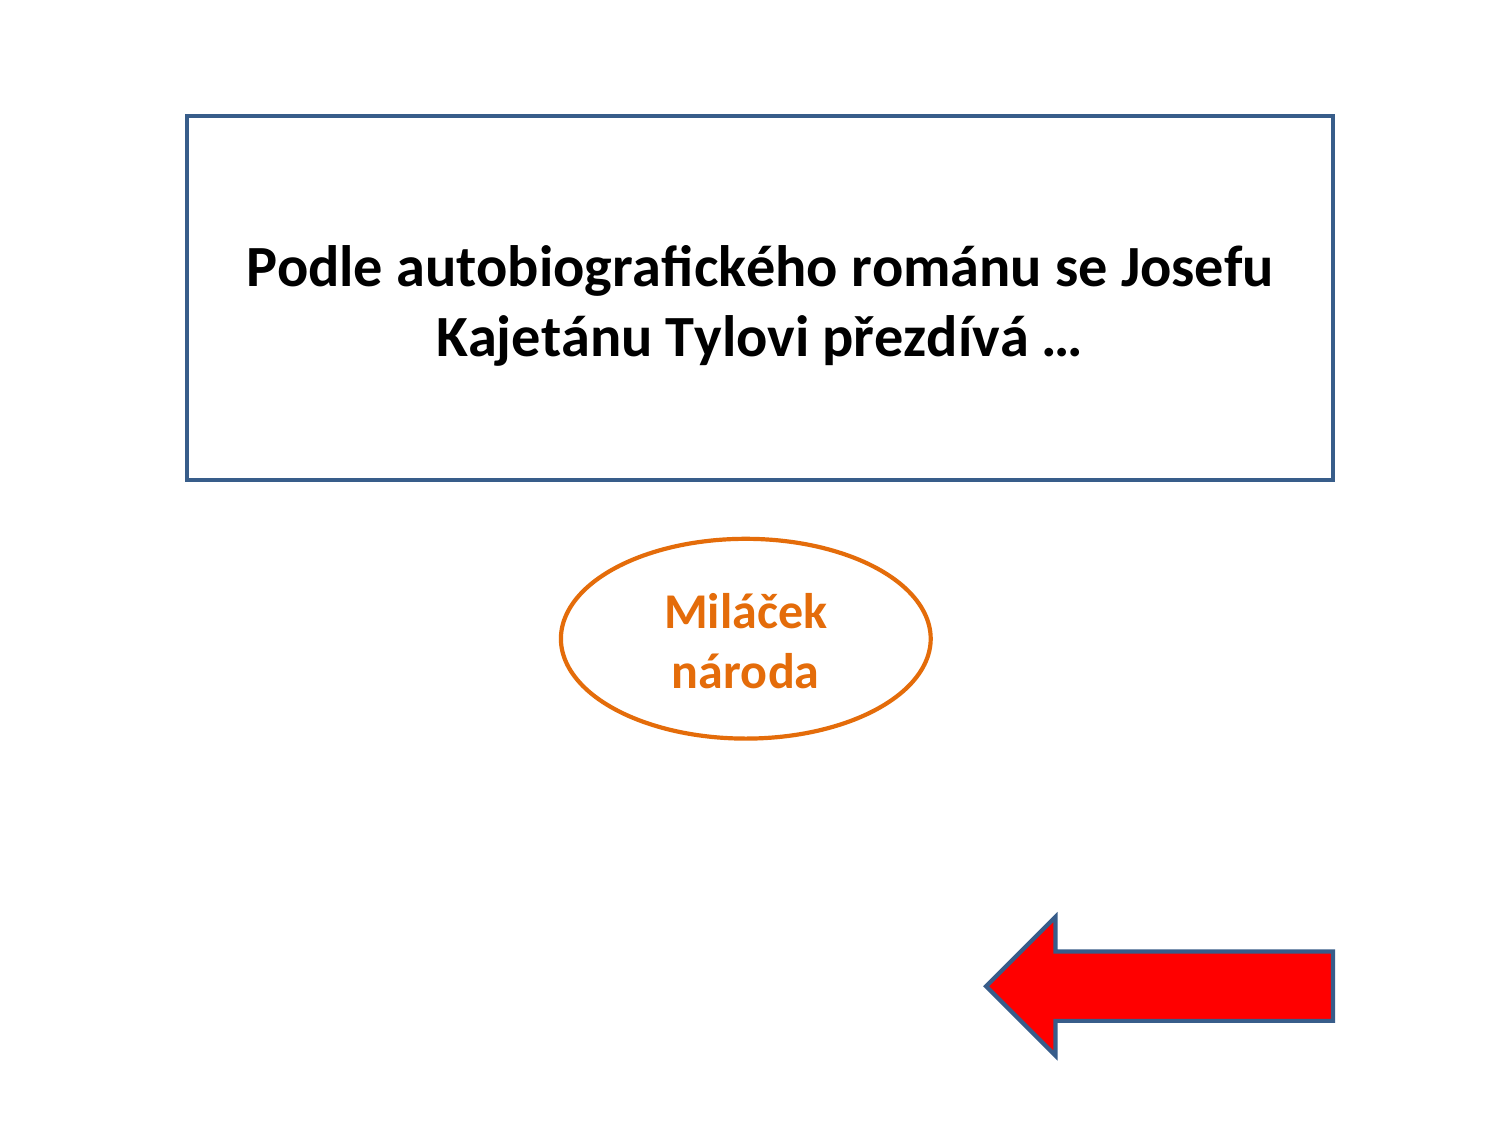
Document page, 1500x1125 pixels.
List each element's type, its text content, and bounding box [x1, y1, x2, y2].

text_box Podle autobiografického románu se Josefu Kajetánu Tylovi přezdívá … [187, 116, 1334, 480]
text_box [986, 916, 1334, 1056]
text_box Miláček národa [560, 538, 931, 739]
